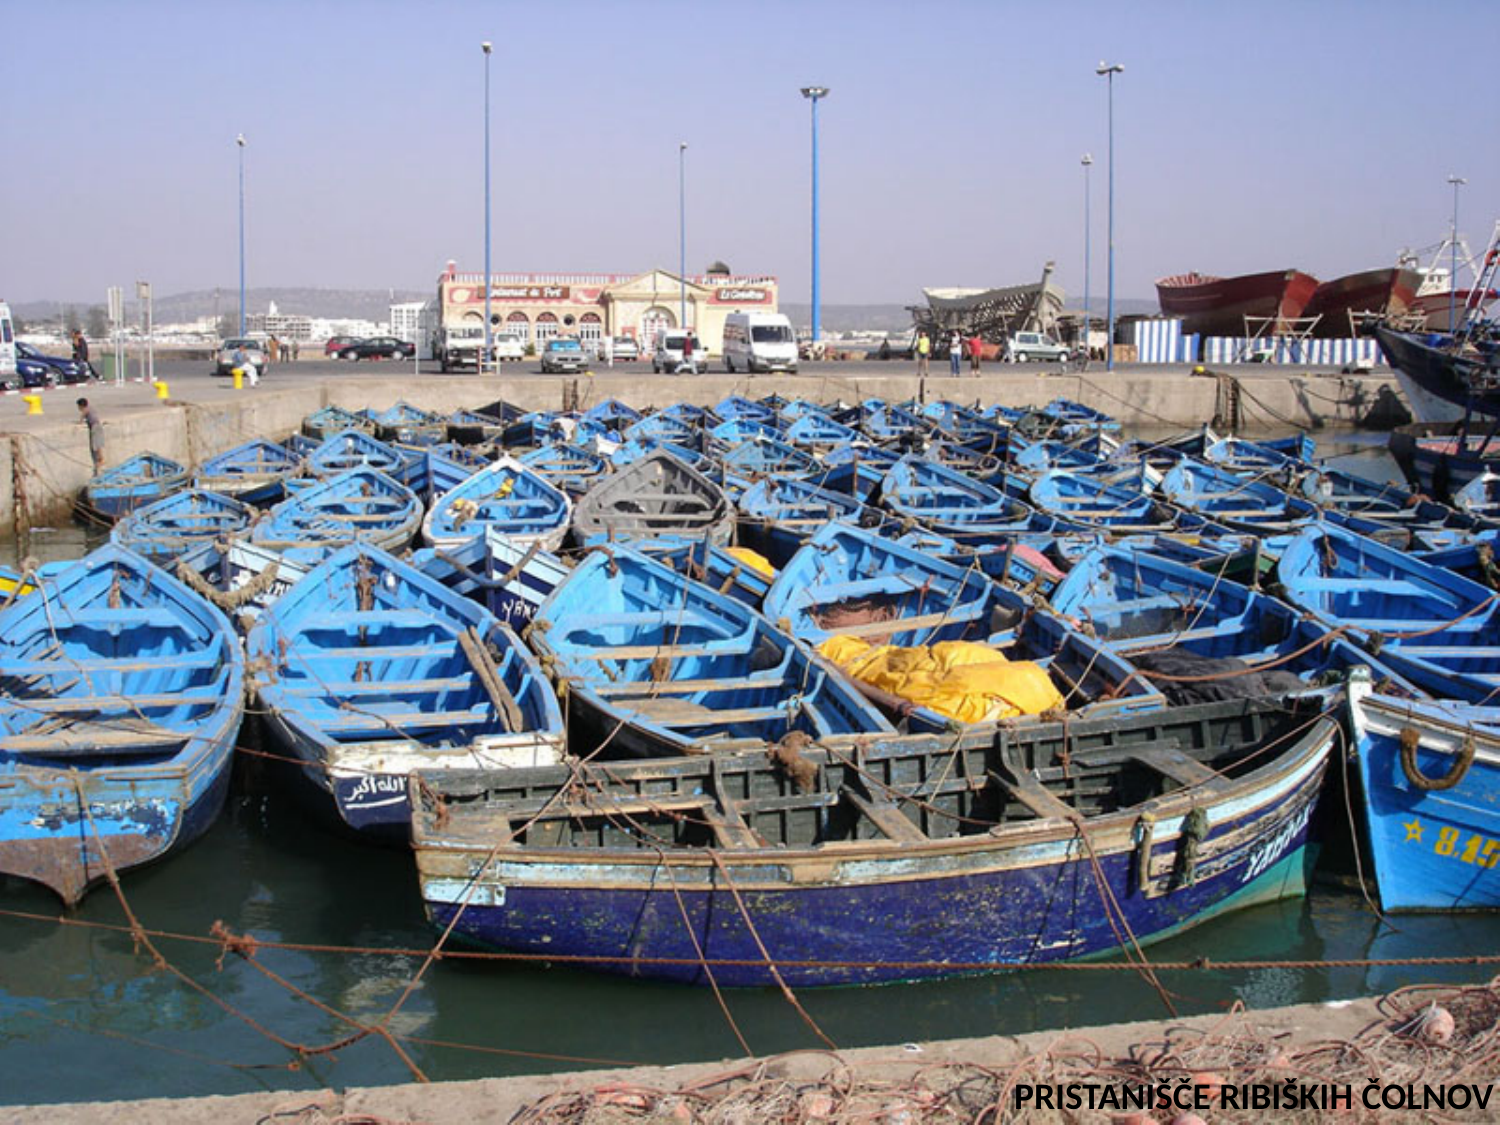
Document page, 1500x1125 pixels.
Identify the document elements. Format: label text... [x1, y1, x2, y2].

text_box PRISTANIŠČE RIBIŠKIH ČOLNOV [999, 1064, 1500, 1125]
picture [0, 0, 1500, 1125]
